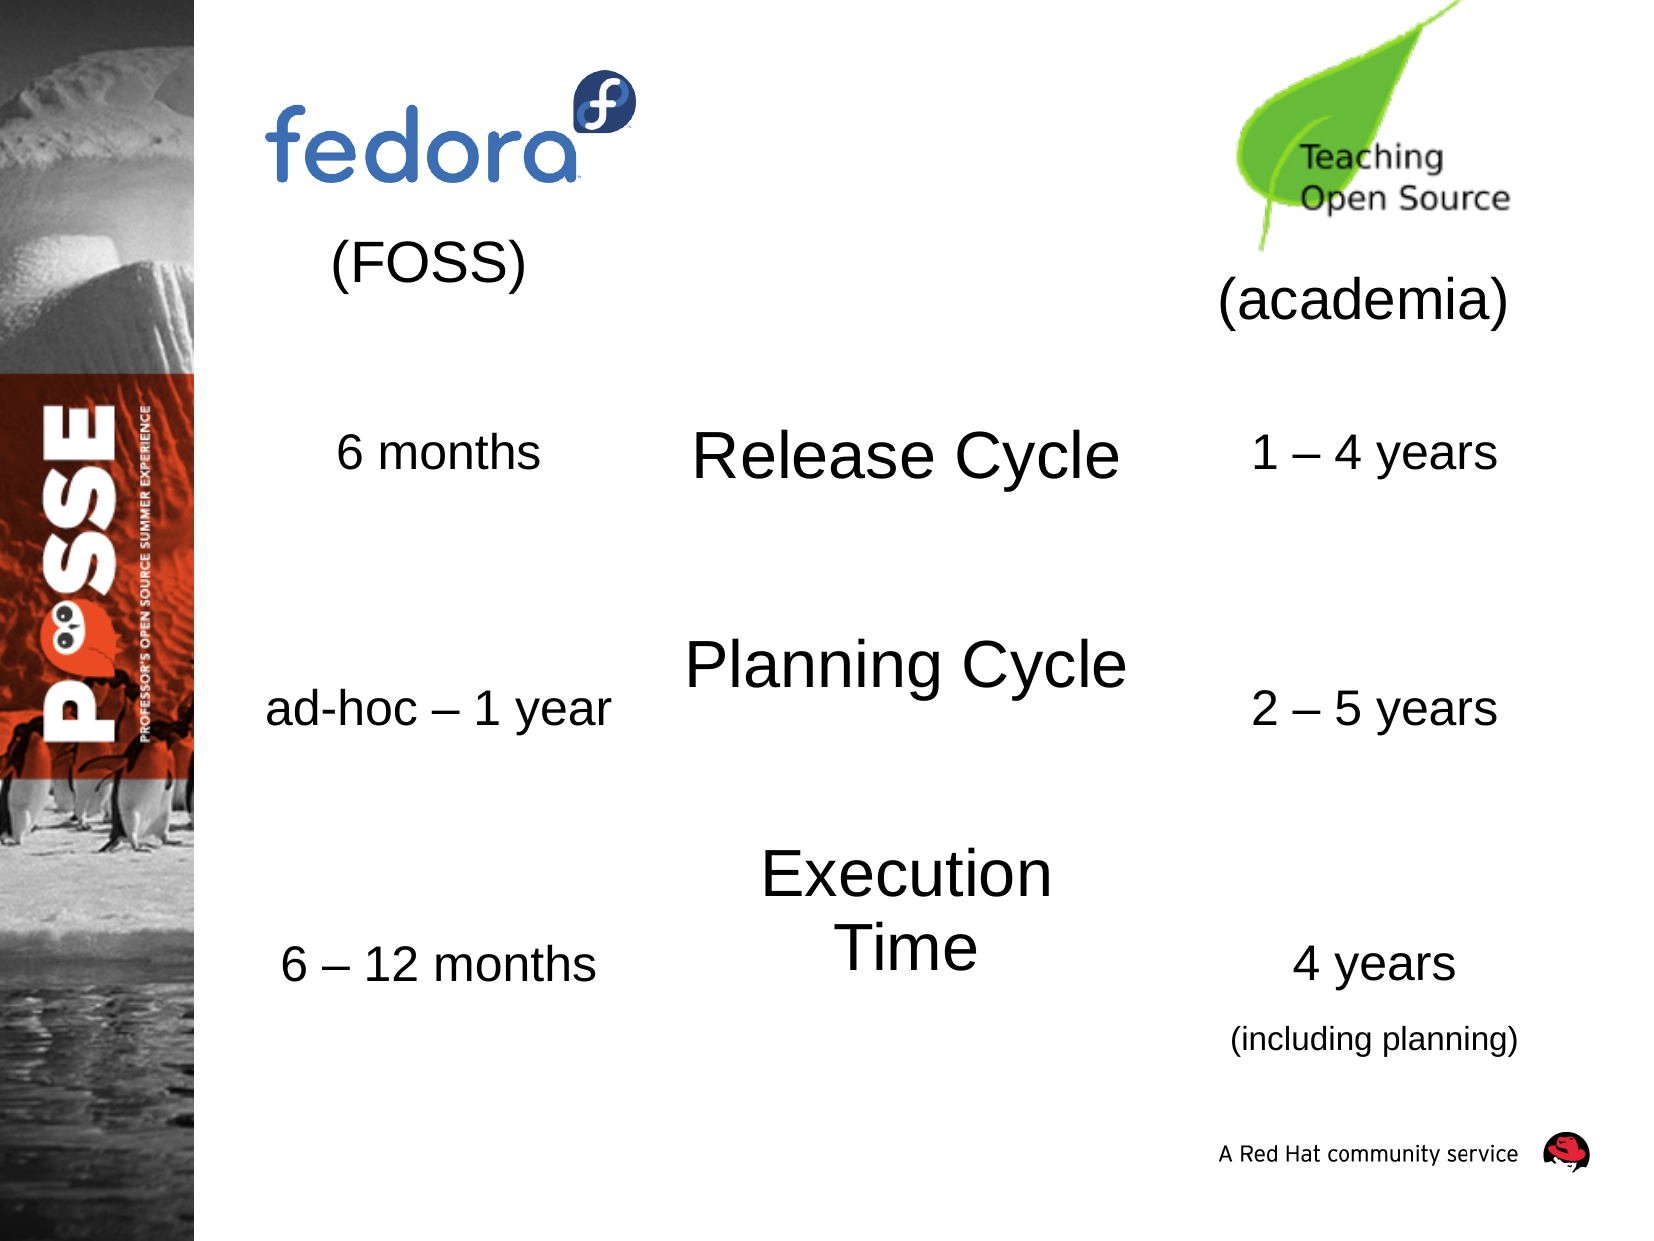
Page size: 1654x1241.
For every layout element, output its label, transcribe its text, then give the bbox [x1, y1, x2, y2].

picture [0, 0, 194, 1241]
text_box (academia) [1155, 259, 1573, 361]
picture [1219, 1132, 1591, 1181]
list Release Cycle Planning Cycle Execution Time [683, 418, 1130, 1060]
list 1 – 4 years 2 – 5 years 4 years (including planning) [1151, 423, 1598, 1058]
text_box (FOSS) [286, 222, 573, 324]
picture [265, 70, 636, 183]
picture [1235, 0, 1513, 259]
list 6 months ad-hoc – 1 year 6 – 12 months [216, 424, 662, 1079]
